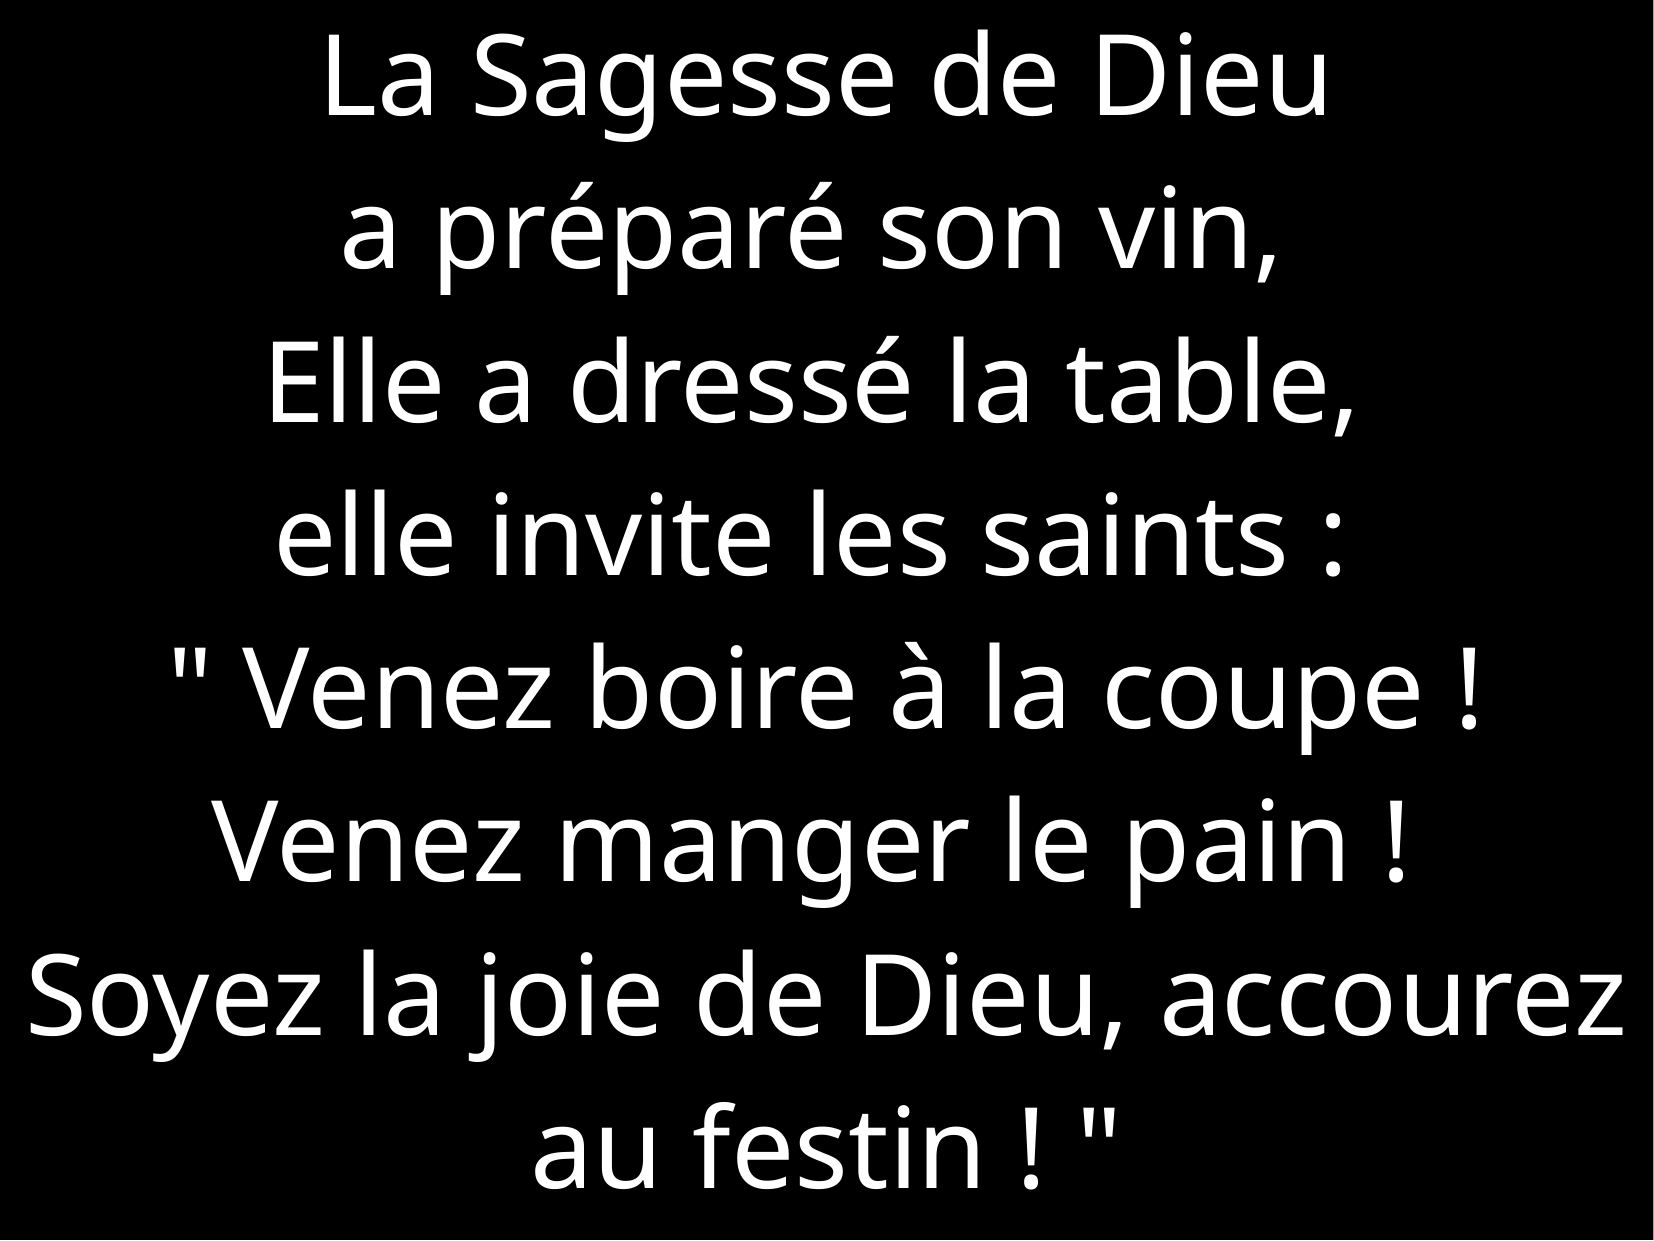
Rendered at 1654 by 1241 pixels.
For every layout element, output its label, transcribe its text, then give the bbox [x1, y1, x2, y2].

subtitle La Sagesse de Dieu a préparé son vin, Elle a dressé la table, elle invite les saints : " Venez boire à la coupe ! Venez manger le pain ! Soyez la joie de Dieu, accourez au festin ! " [23, 0, 1630, 1236]
